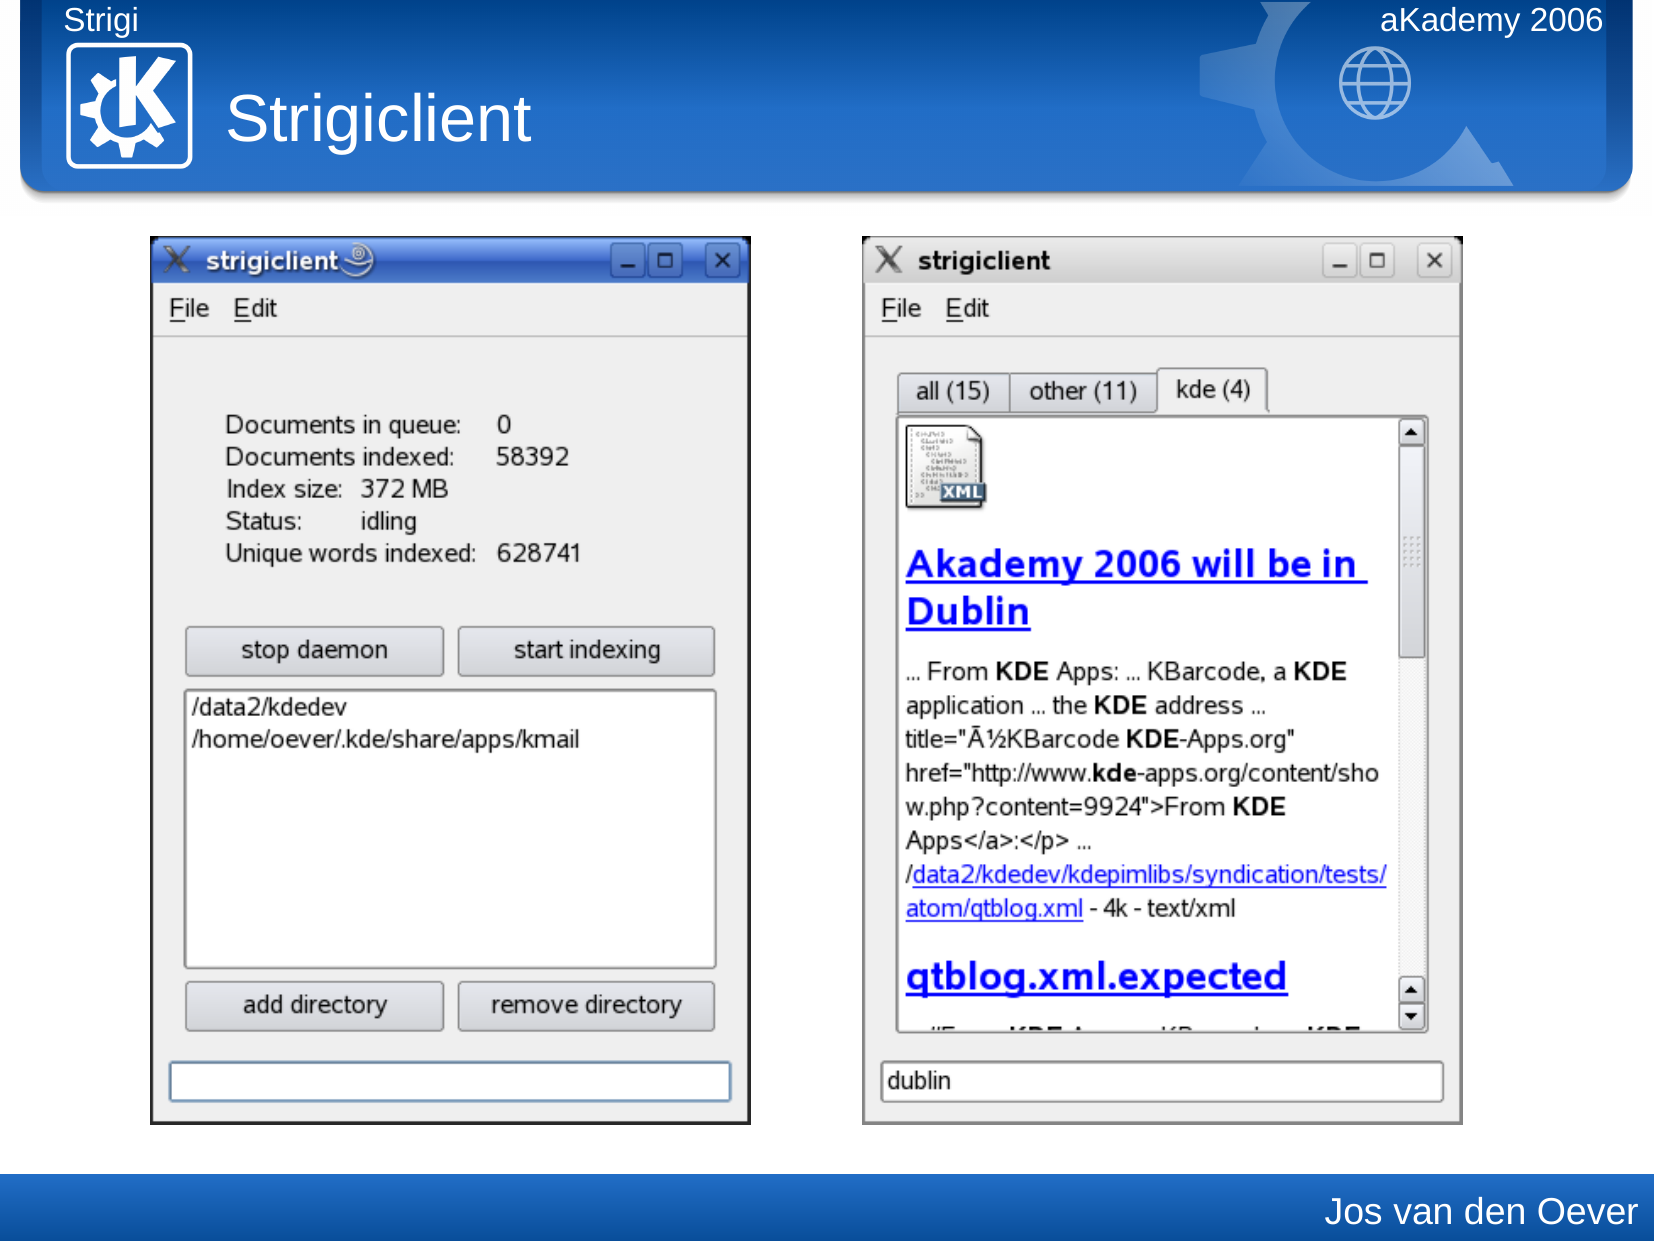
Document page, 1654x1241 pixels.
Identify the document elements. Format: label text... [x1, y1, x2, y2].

picture [150, 236, 751, 1126]
picture [0, 0, 1652, 216]
title Strigiclient [225, 49, 1571, 188]
picture [862, 236, 1463, 1126]
